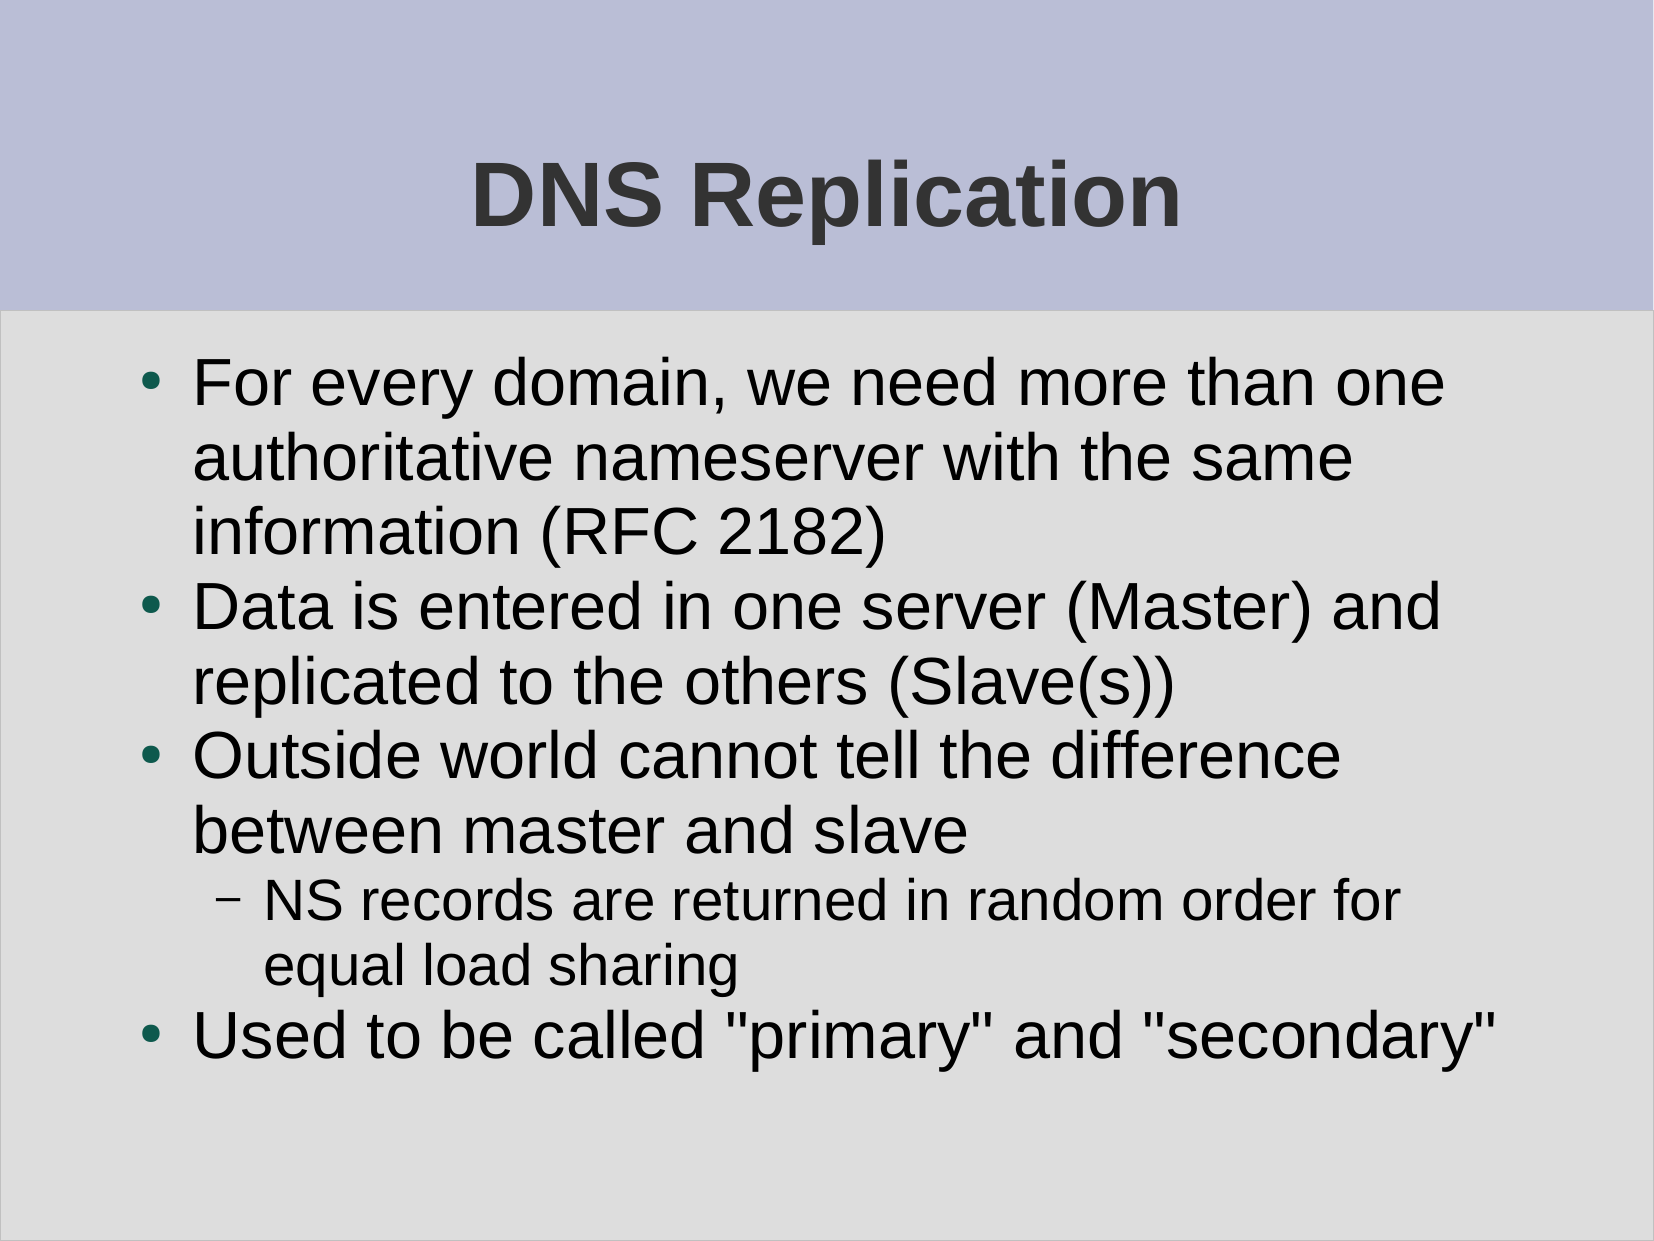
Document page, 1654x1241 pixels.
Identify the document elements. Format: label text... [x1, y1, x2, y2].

title DNS Replication [121, 91, 1534, 299]
list For every domain, we need more than one authoritative nameserver with the same information (RFC 2182) Data is entered in one server (Master) and replicated to the others (Slave(s)) Outside world cannot tell the difference between master and slave NS records are returned in random order for equal load sharing Used to be called "primary" and "secondary" [121, 344, 1534, 1127]
